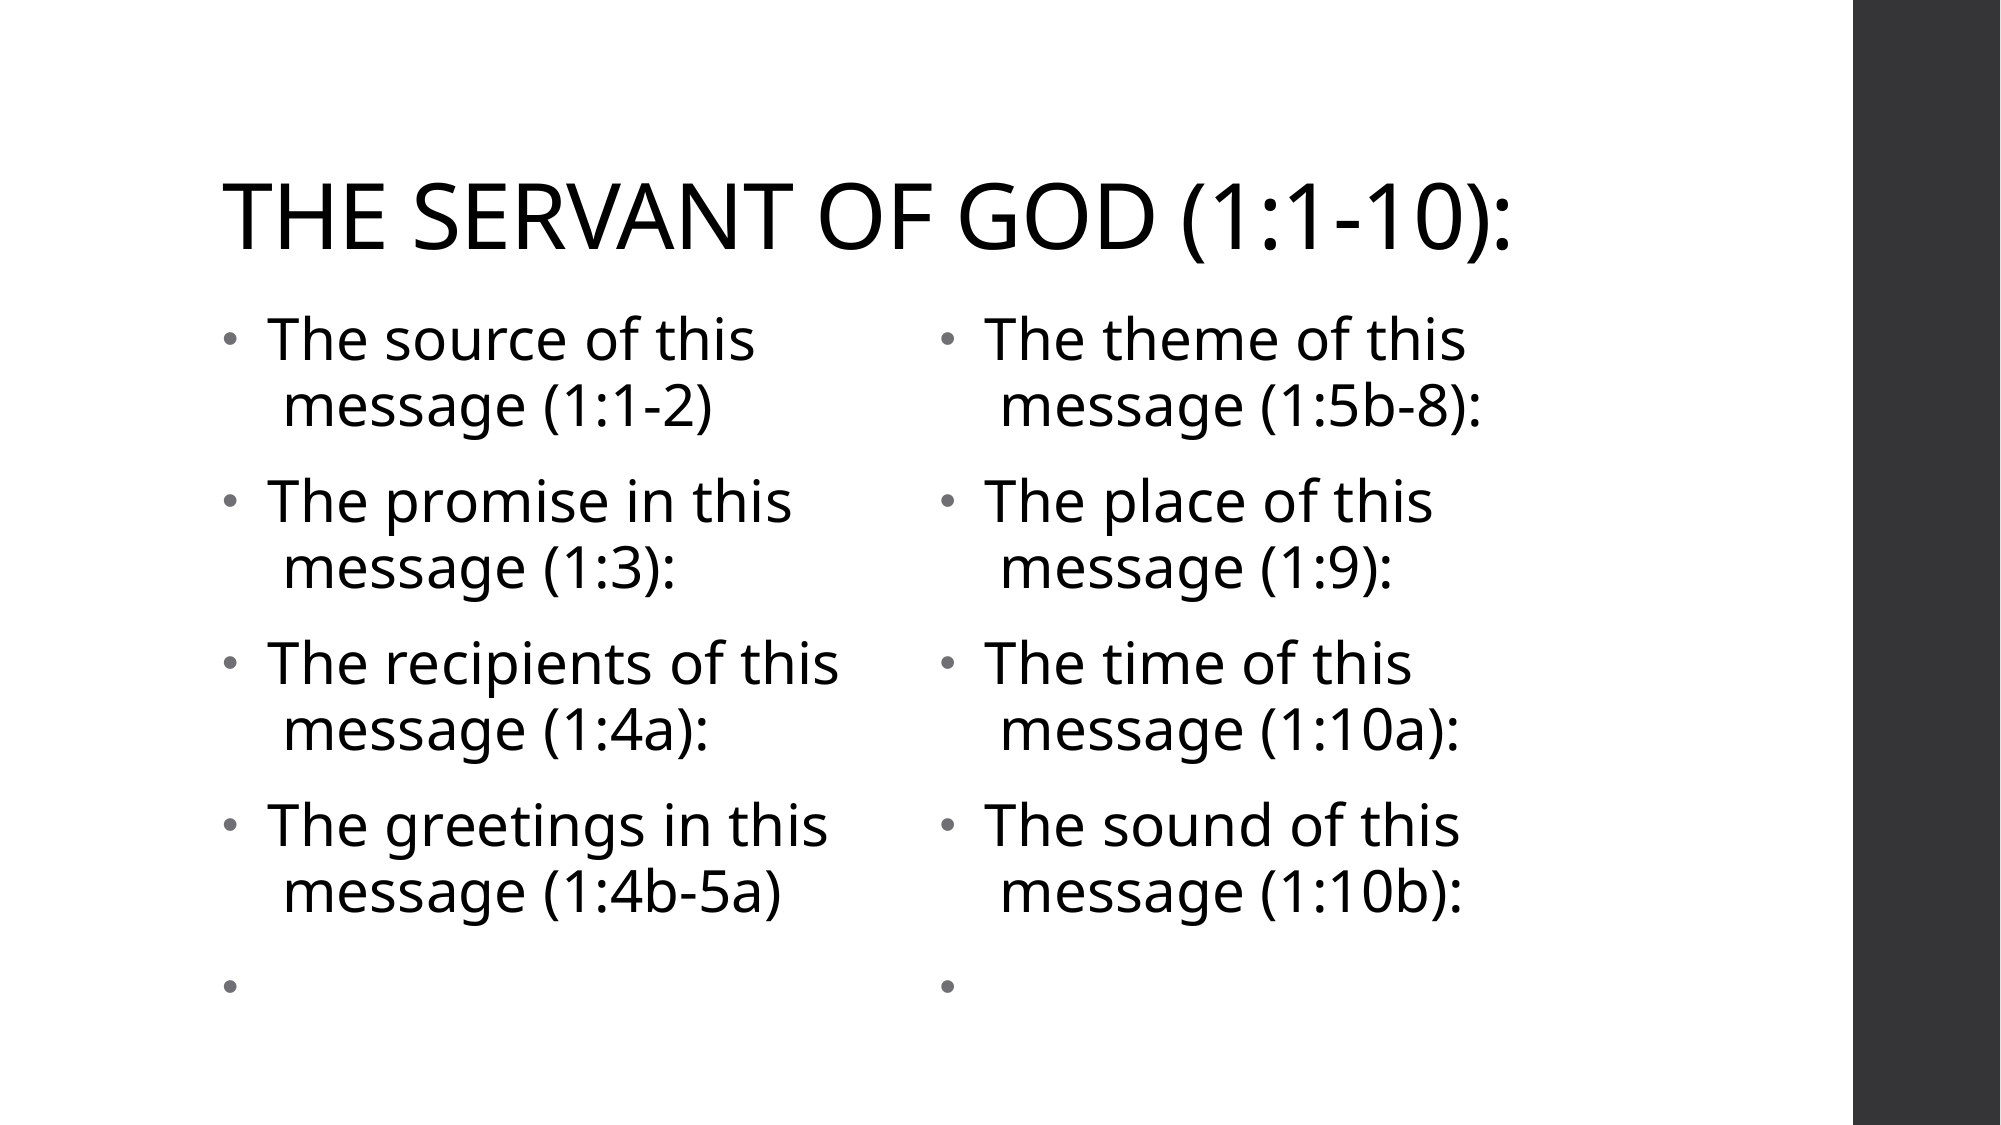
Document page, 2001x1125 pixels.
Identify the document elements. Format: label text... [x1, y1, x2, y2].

title THE SERVANT OF GOD (1:1-10): [206, 60, 1797, 278]
list The theme of this message (1:5b-8): The place of this message (1:9): The time of this message (1:10a): The sound of this message (1:10b): [924, 299, 1617, 1014]
list The source of this message (1:1-2) The promise in this message (1:3): The recipients of this message (1:4a): The greetings in this message (1:4b-5a) [207, 299, 900, 1014]
